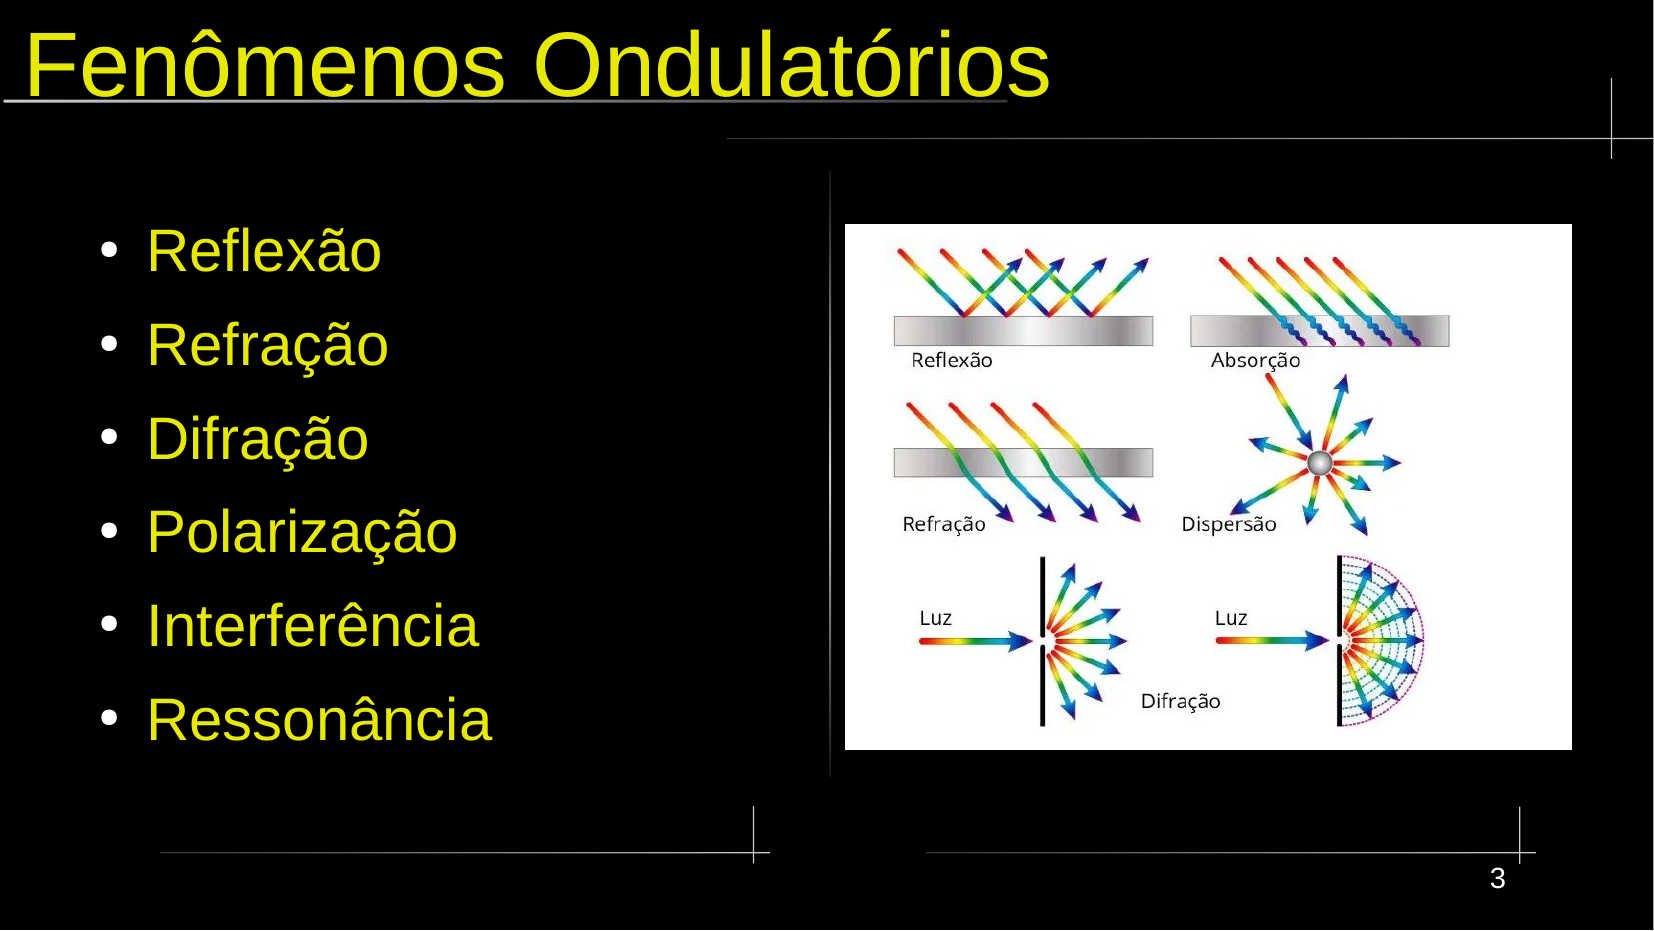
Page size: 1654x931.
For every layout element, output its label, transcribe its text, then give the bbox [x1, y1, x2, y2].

list Reflexão Refração Difração Polarização Interferência Ressonância [82, 217, 809, 758]
picture [845, 224, 1572, 750]
title Fenômenos Ondulatórios [23, 11, 1589, 119]
